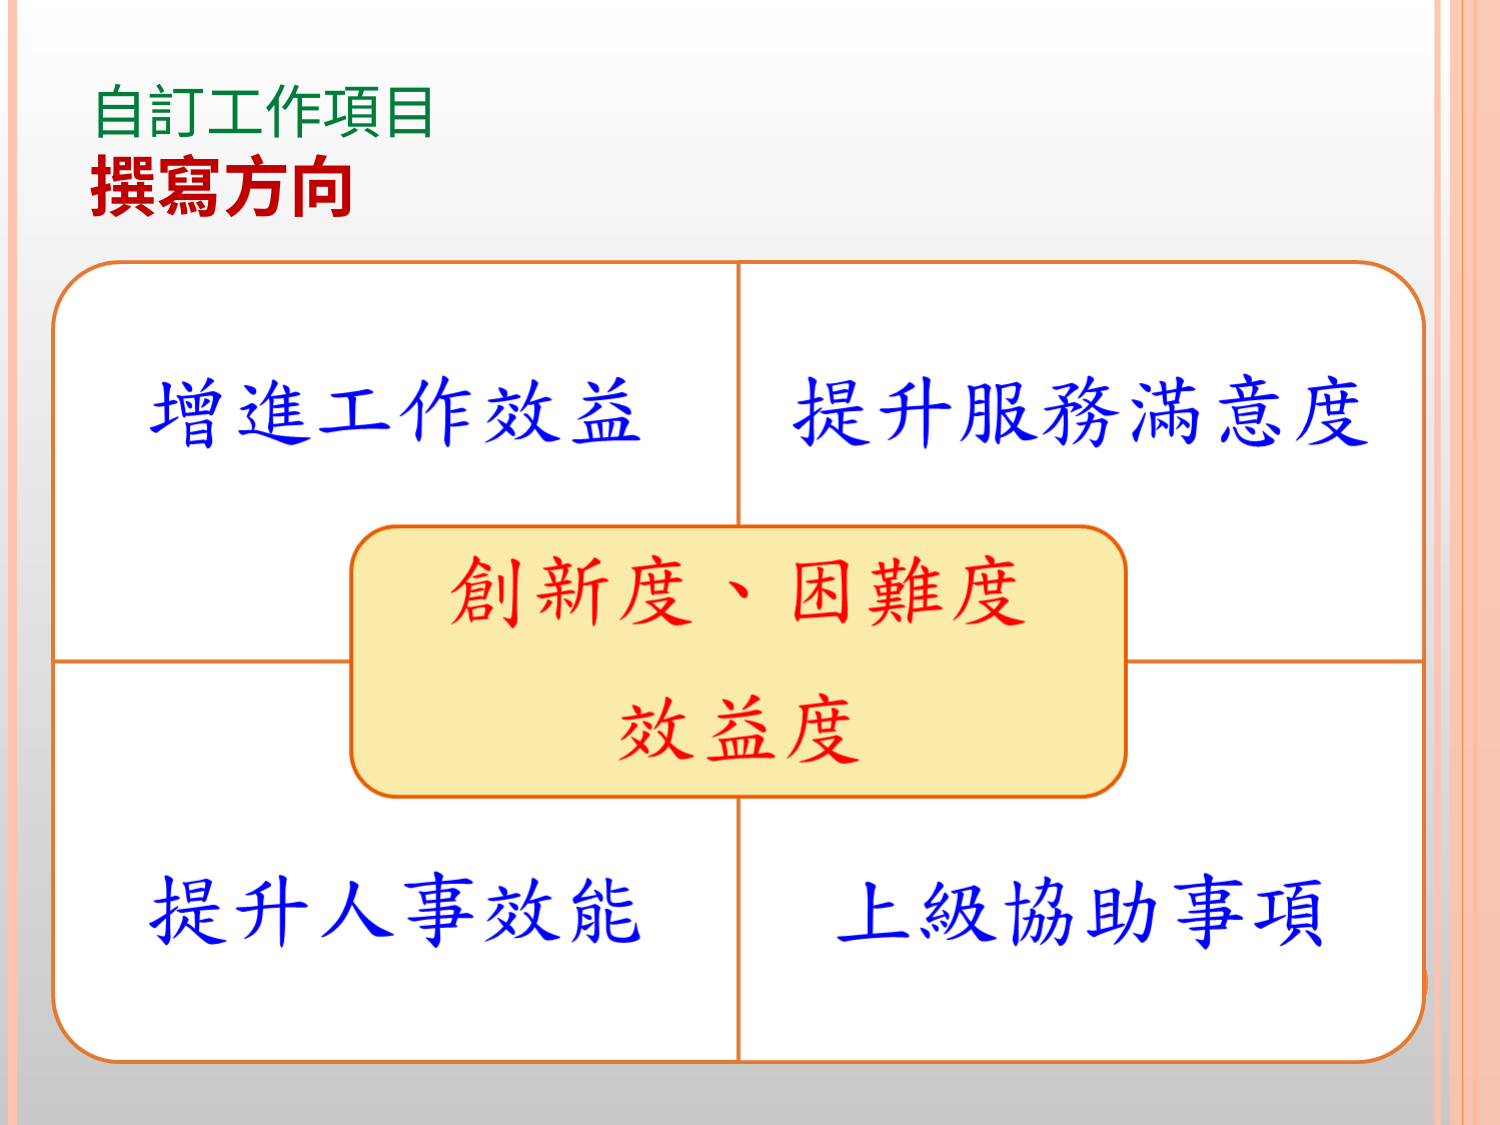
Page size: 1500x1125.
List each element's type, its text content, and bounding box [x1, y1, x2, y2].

title 自訂工作項目 撰寫方向 [74, 45, 1388, 233]
picture [51, 260, 1427, 1065]
